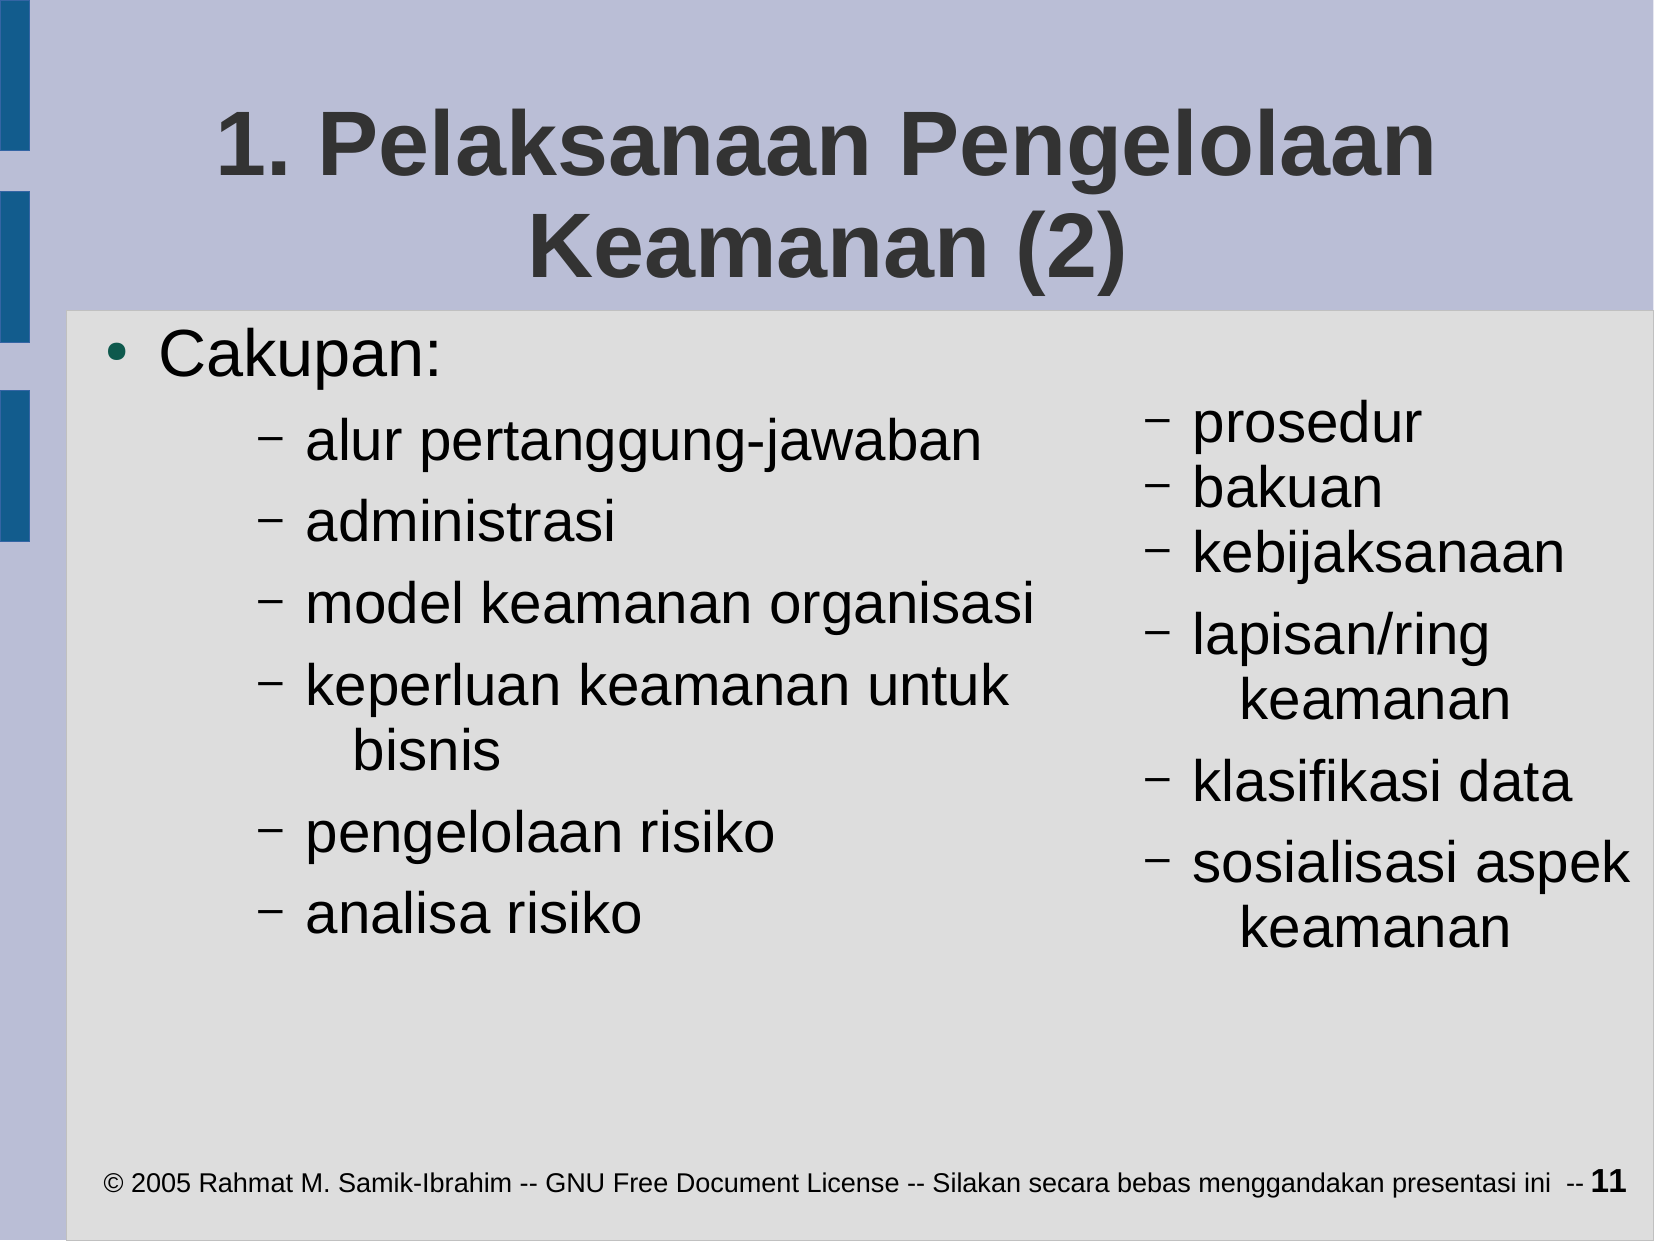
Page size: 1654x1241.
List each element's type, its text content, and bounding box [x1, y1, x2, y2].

list prosedur bakuan kebijaksanaan lapisan/ring keamanan klasifikasi data sosialisasi aspek keamanan [956, 389, 1646, 1172]
list Cakupan: alur pertanggung-jawaban administrasi model keamanan organisasi keperluan keamanan untuk bisnis pengelolaan risiko analisa risiko [69, 316, 1053, 1098]
title 1. Pelaksanaan Pengelolaan Keamanan (2) [121, 91, 1534, 299]
